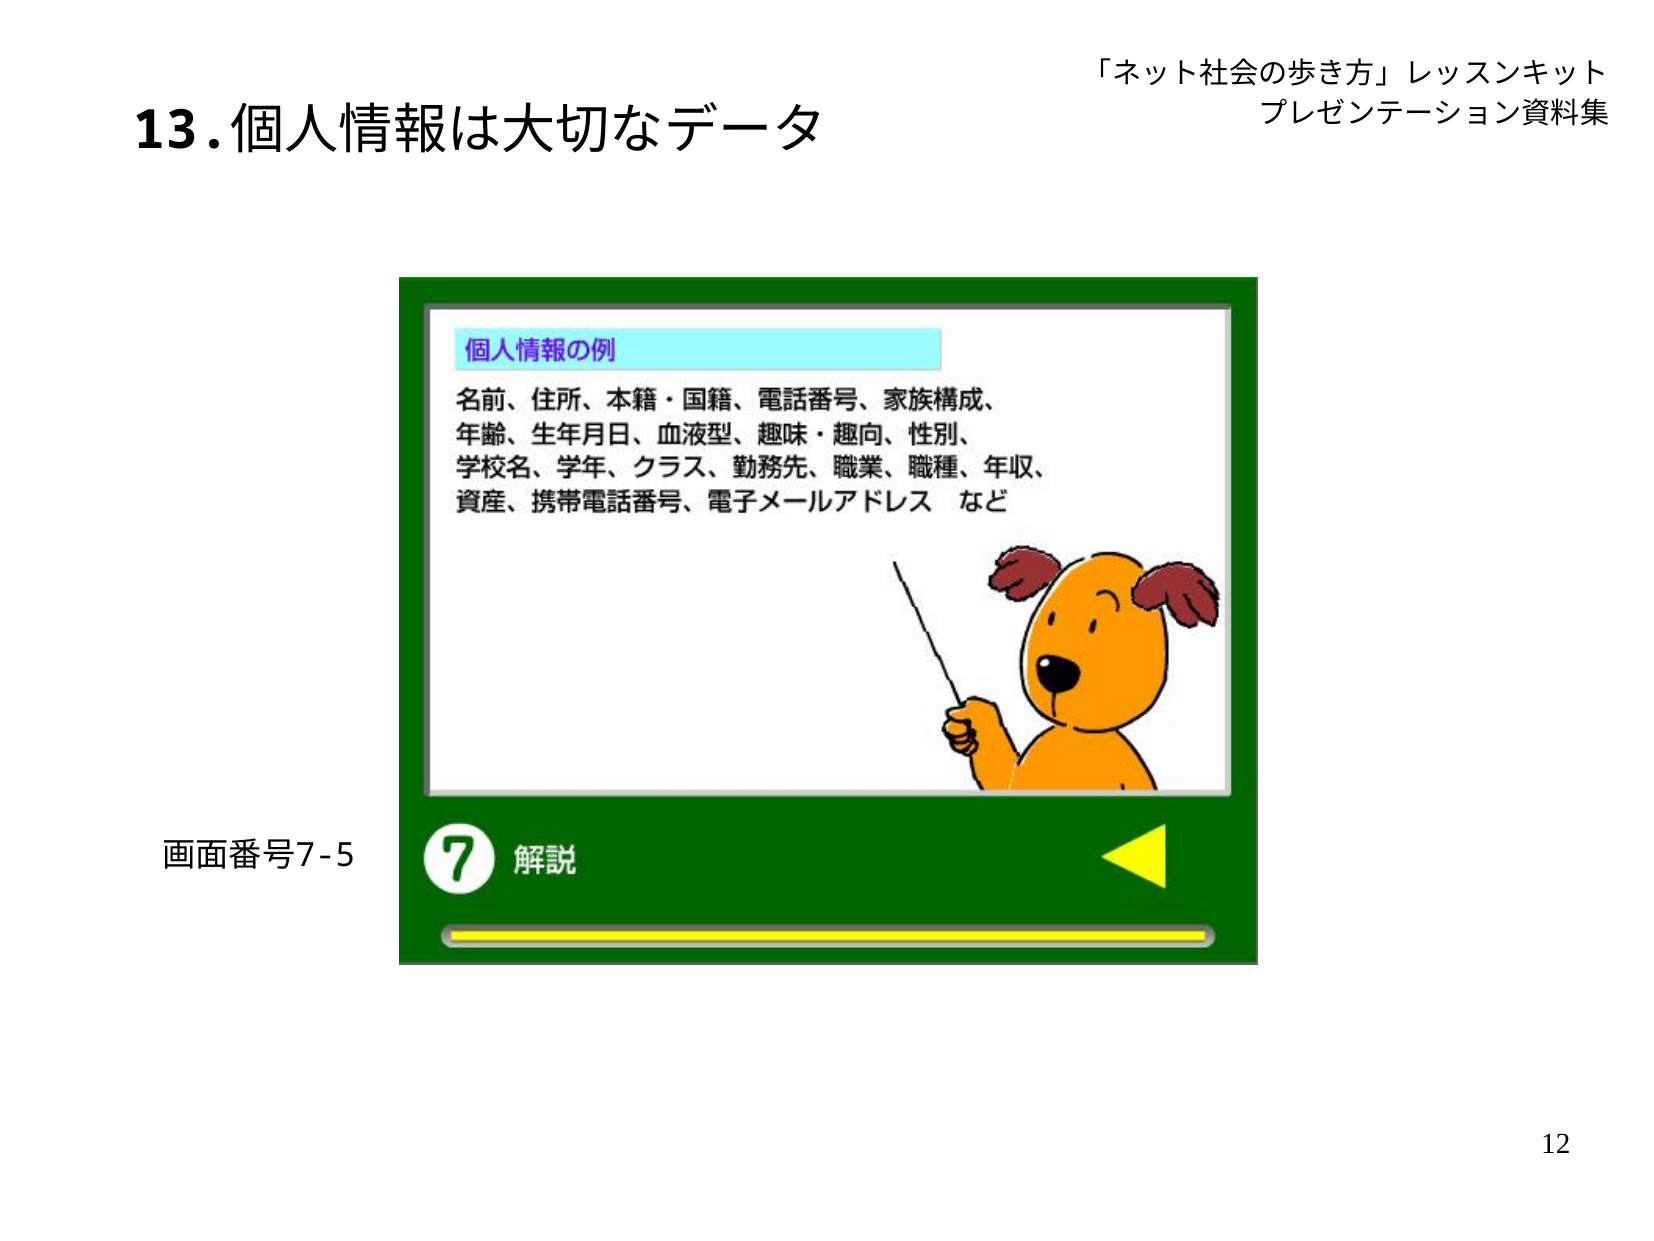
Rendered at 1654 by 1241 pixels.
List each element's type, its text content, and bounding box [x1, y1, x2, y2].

picture [399, 277, 1258, 965]
text_box 13.個人情報は大切なデータ [118, 88, 1241, 169]
text_box 「ネット社会の歩き方」レッスンキット プレゼンテーション資料集 [1062, 44, 1625, 139]
text_box 画面番号7-5 [147, 826, 384, 882]
